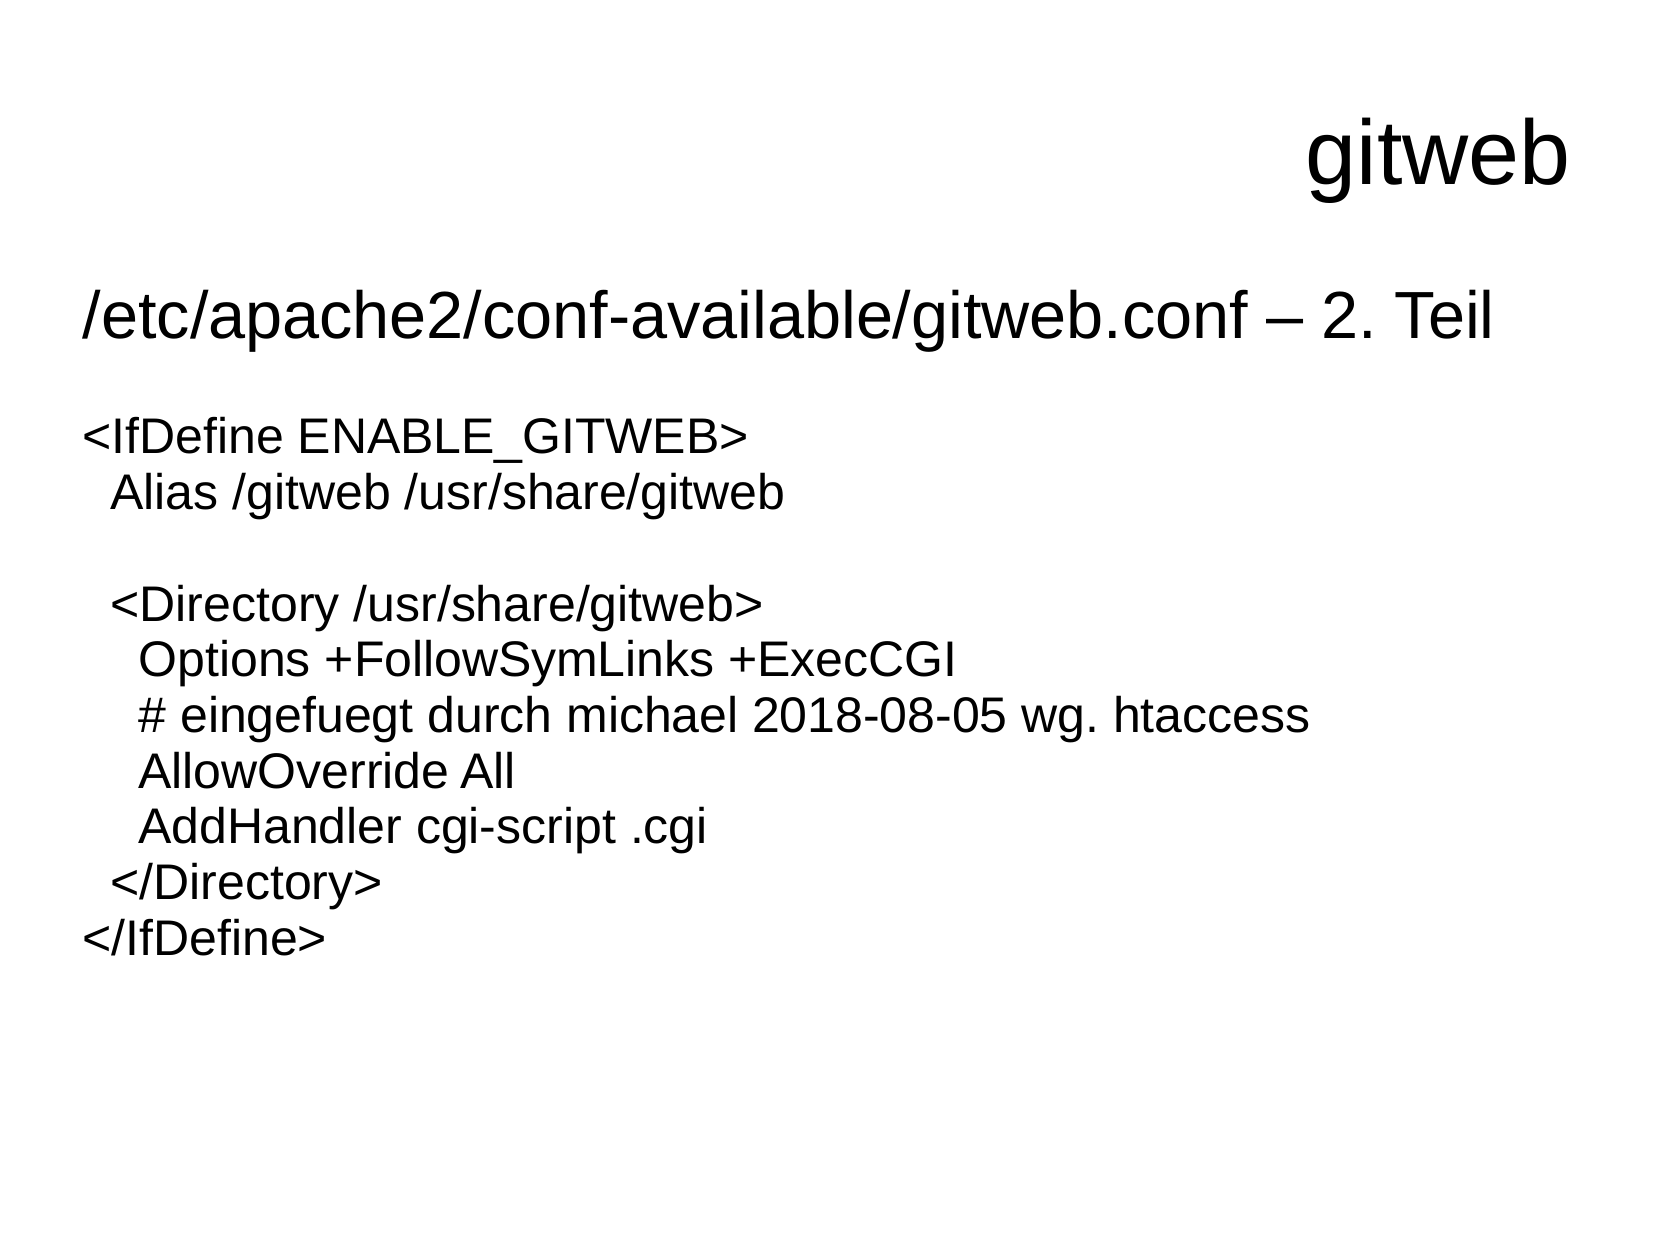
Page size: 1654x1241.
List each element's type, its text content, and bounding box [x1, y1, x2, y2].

subtitle /etc/apache2/conf-available/gitweb.conf – 2. Teil <IfDefine ENABLE_GITWEB> Alias /gitweb /usr/share/gitweb <Directory /usr/share/gitweb> Options +FollowSymLinks +ExecCGI # eingefuegt durch michael 2018-08-05 wg. htaccess AllowOverride All AddHandler cgi-script .cgi </Directory> </IfDefine> [82, 277, 1571, 1022]
title gitweb [82, 49, 1571, 257]
